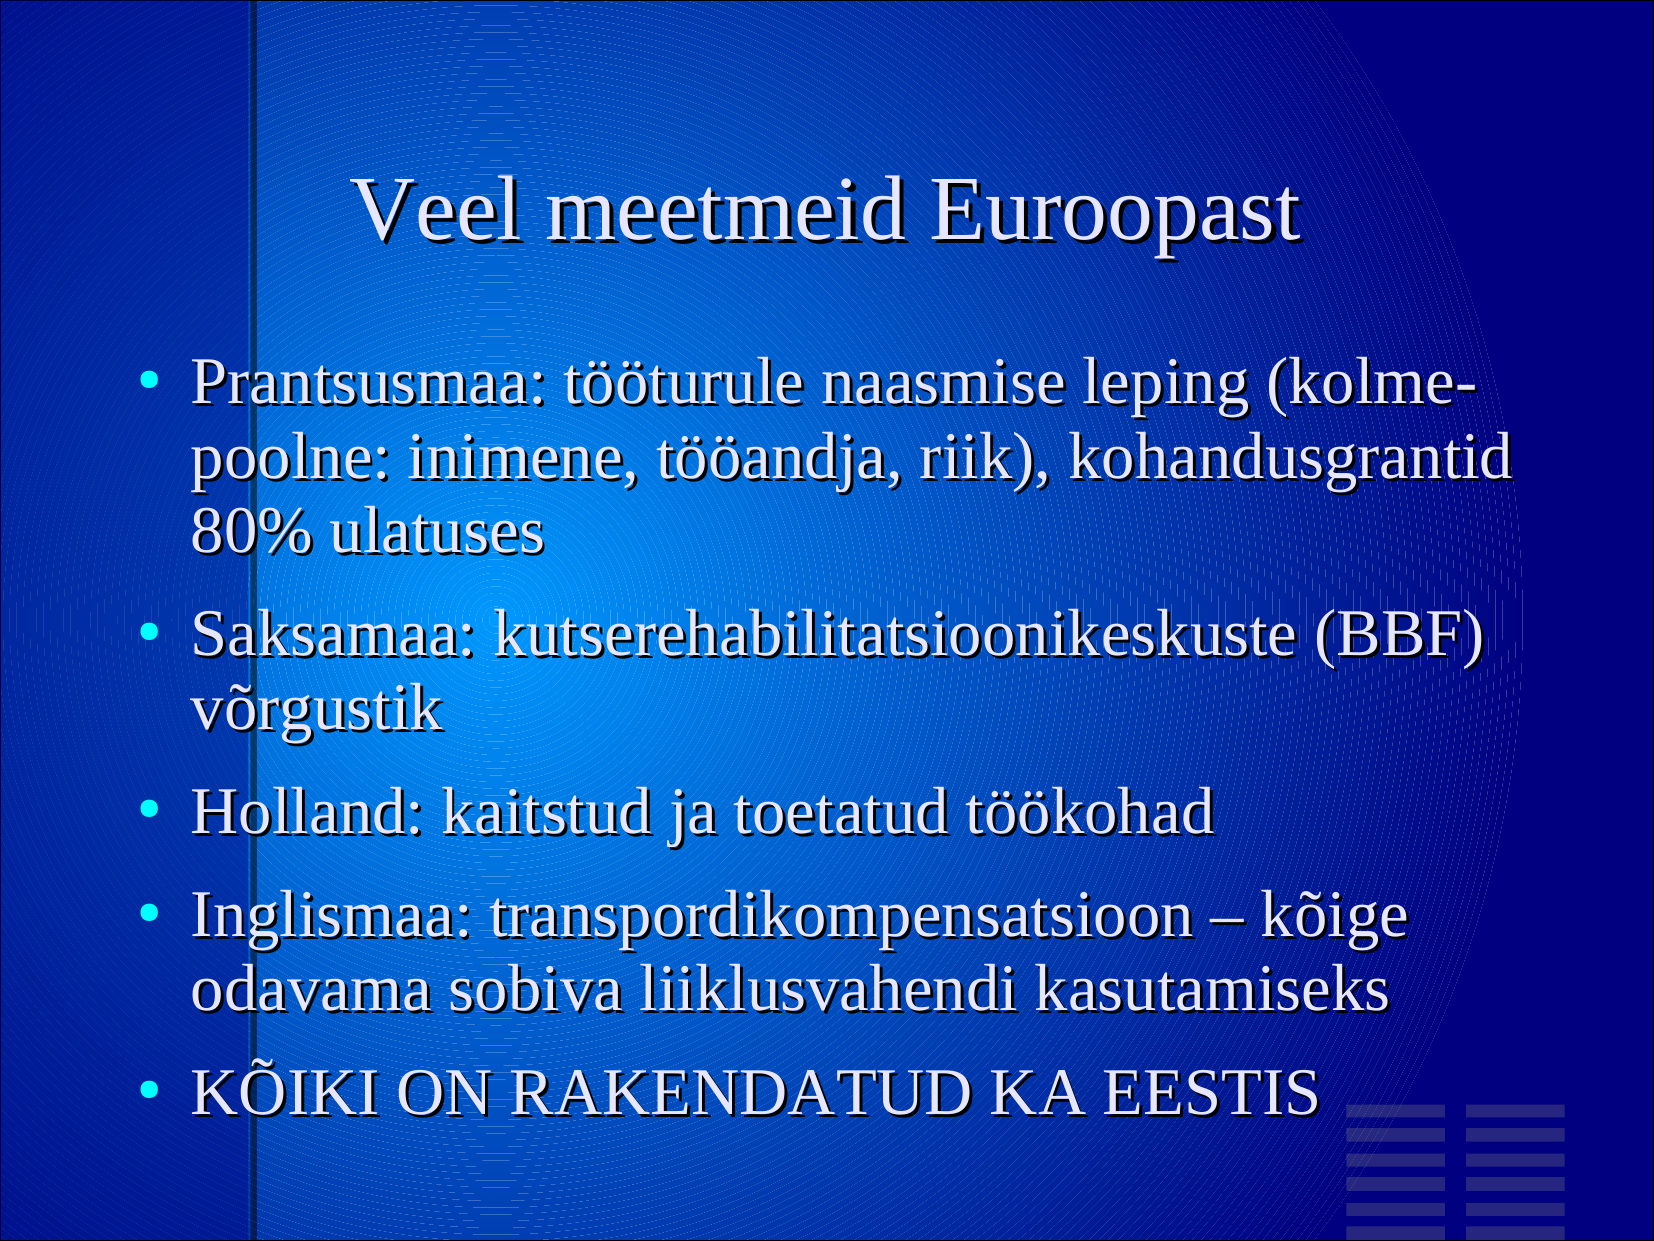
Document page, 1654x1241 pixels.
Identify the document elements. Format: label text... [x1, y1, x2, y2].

title Veel meetmeid Euroopast [119, 104, 1533, 313]
list Prantsusmaa: tööturule naasmise leping (kolme-poolne: inimene, tööandja, riik), kohandusgrantid 80% ulatuses Saksamaa: kutserehabilitatsioonikeskuste (BBF) võrgustik Holland: kaitstud ja toetatud töökohad Inglismaa: transpordikompensatsioon – kõige odavama sobiva liiklusvahendi kasutamiseks KÕIKI ON RAKENDATUD KA EESTIS [119, 344, 1533, 1129]
